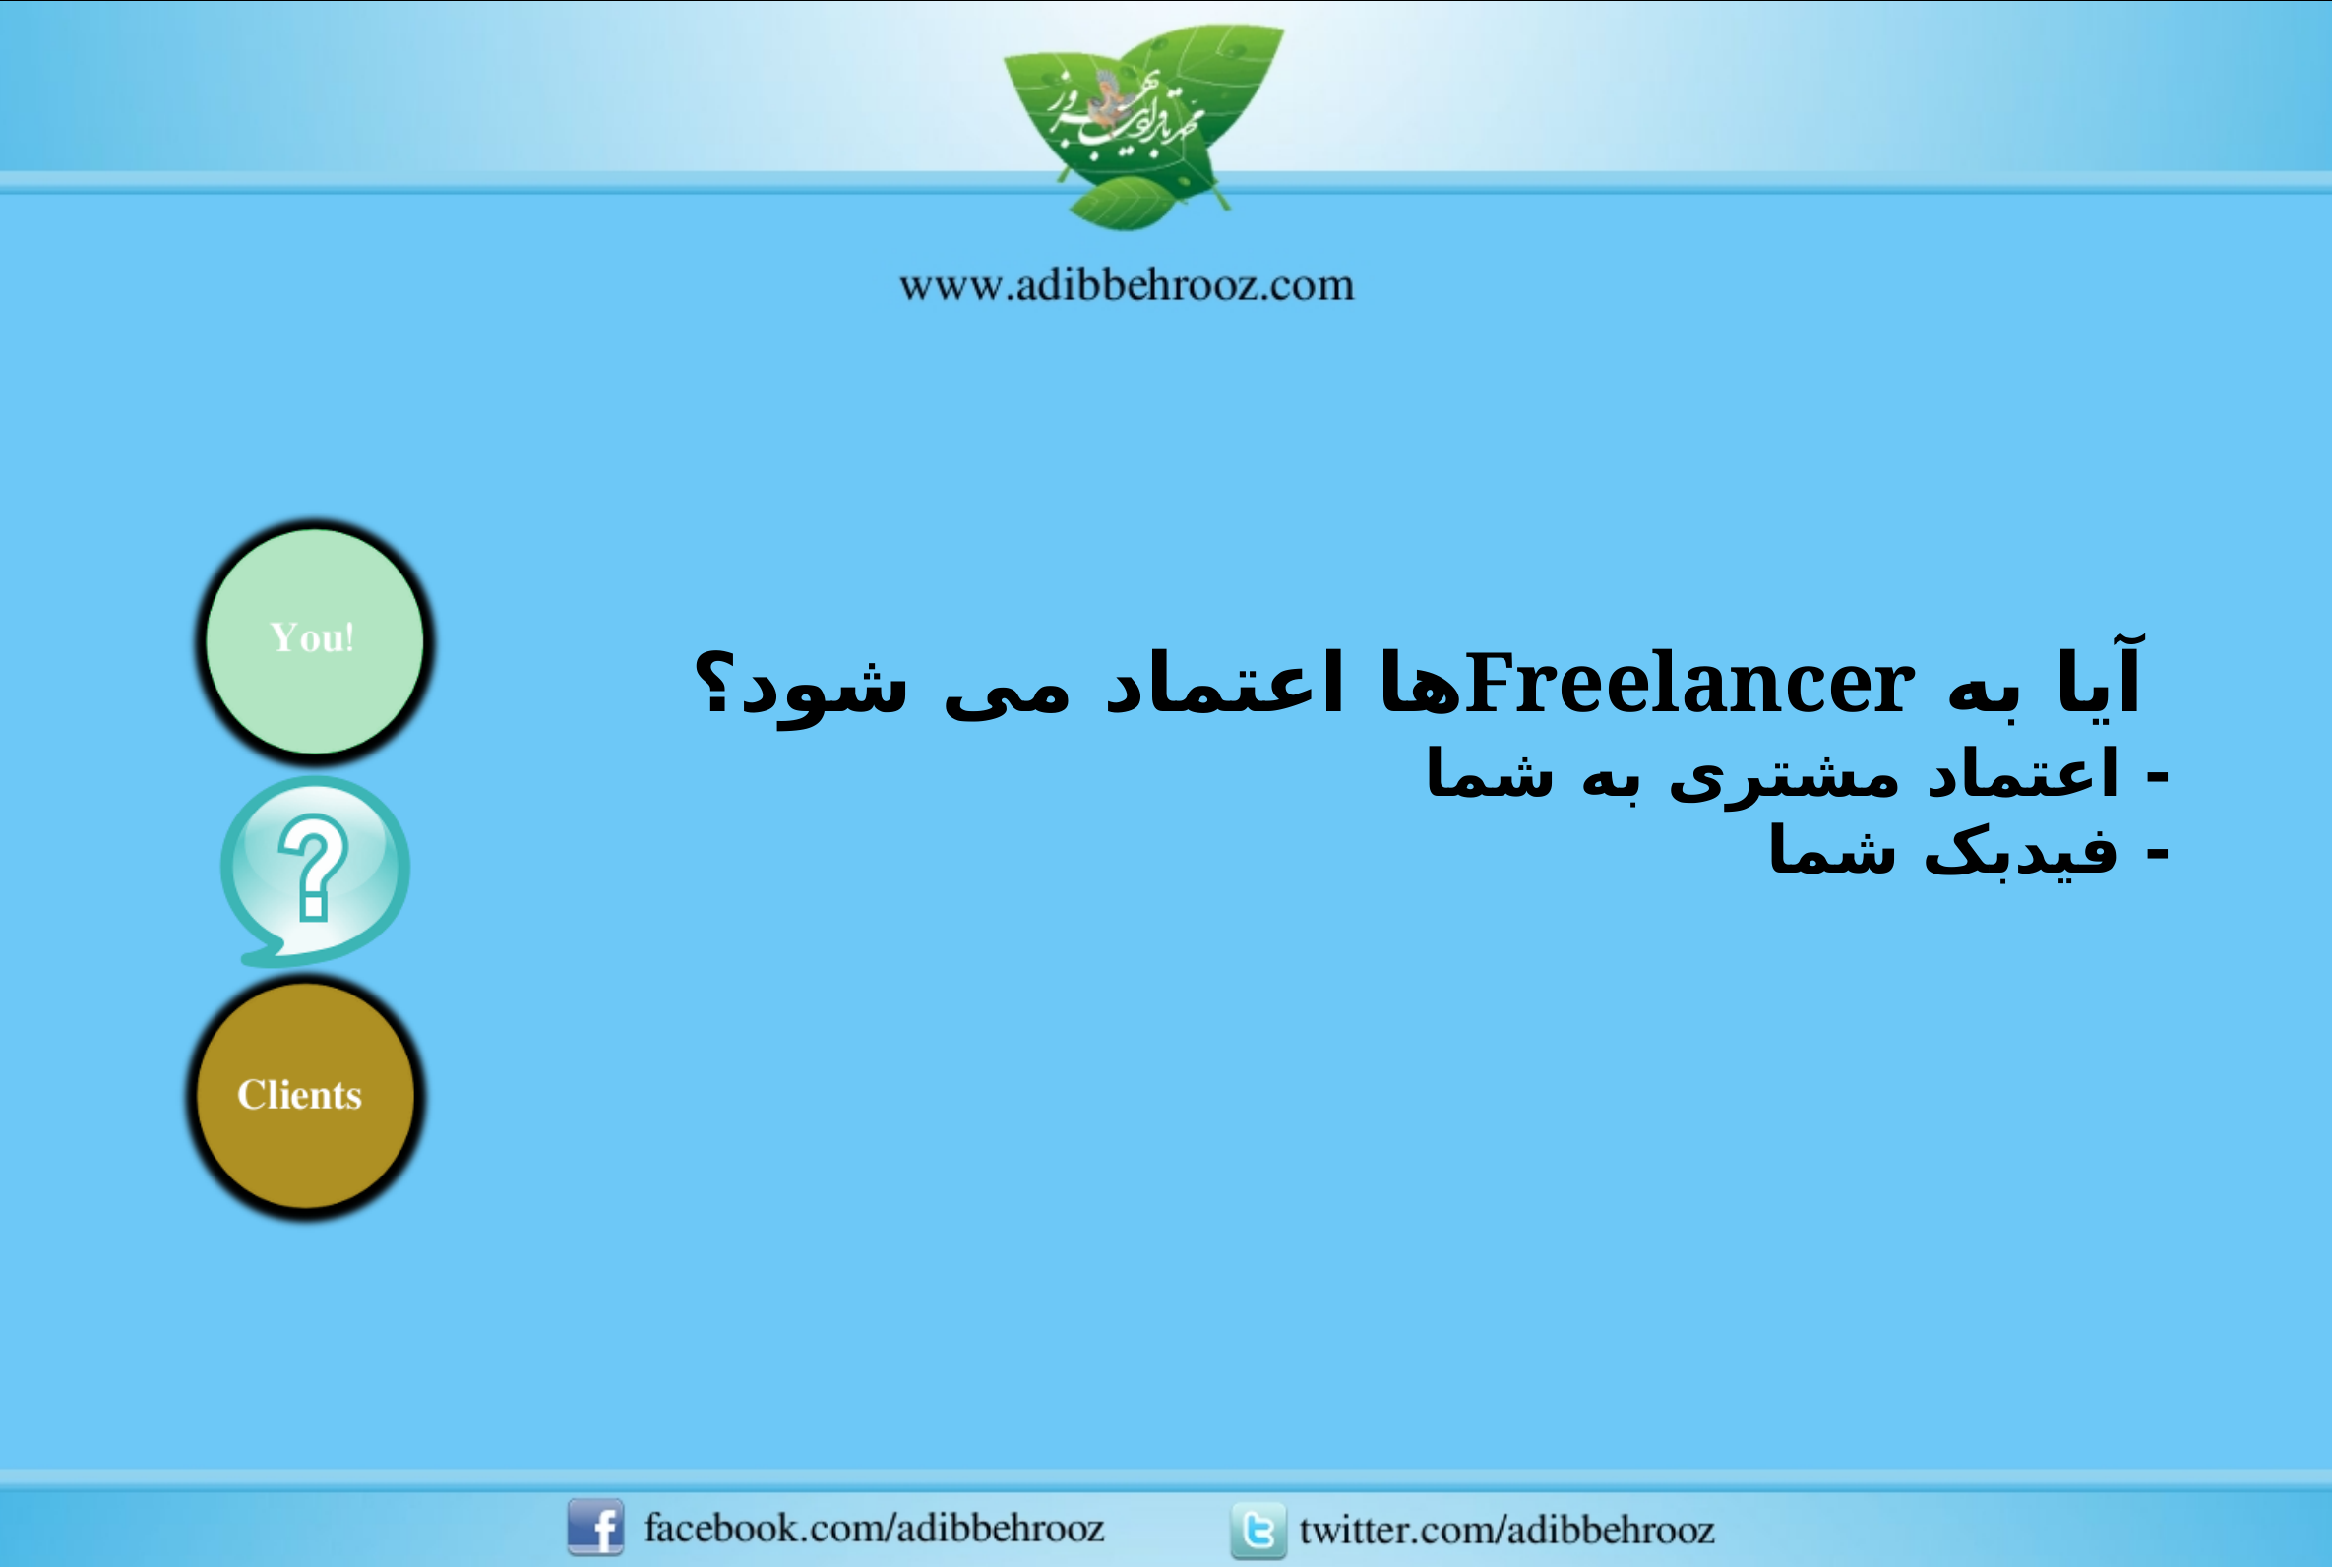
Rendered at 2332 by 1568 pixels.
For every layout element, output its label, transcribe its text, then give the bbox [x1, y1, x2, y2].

picture [0, 0, 2332, 1567]
subtitle آیا به Freelancerها اعتماد می شود؟ - اعتماد مشتری به شما - فیدبک شما [74, 295, 2173, 1218]
